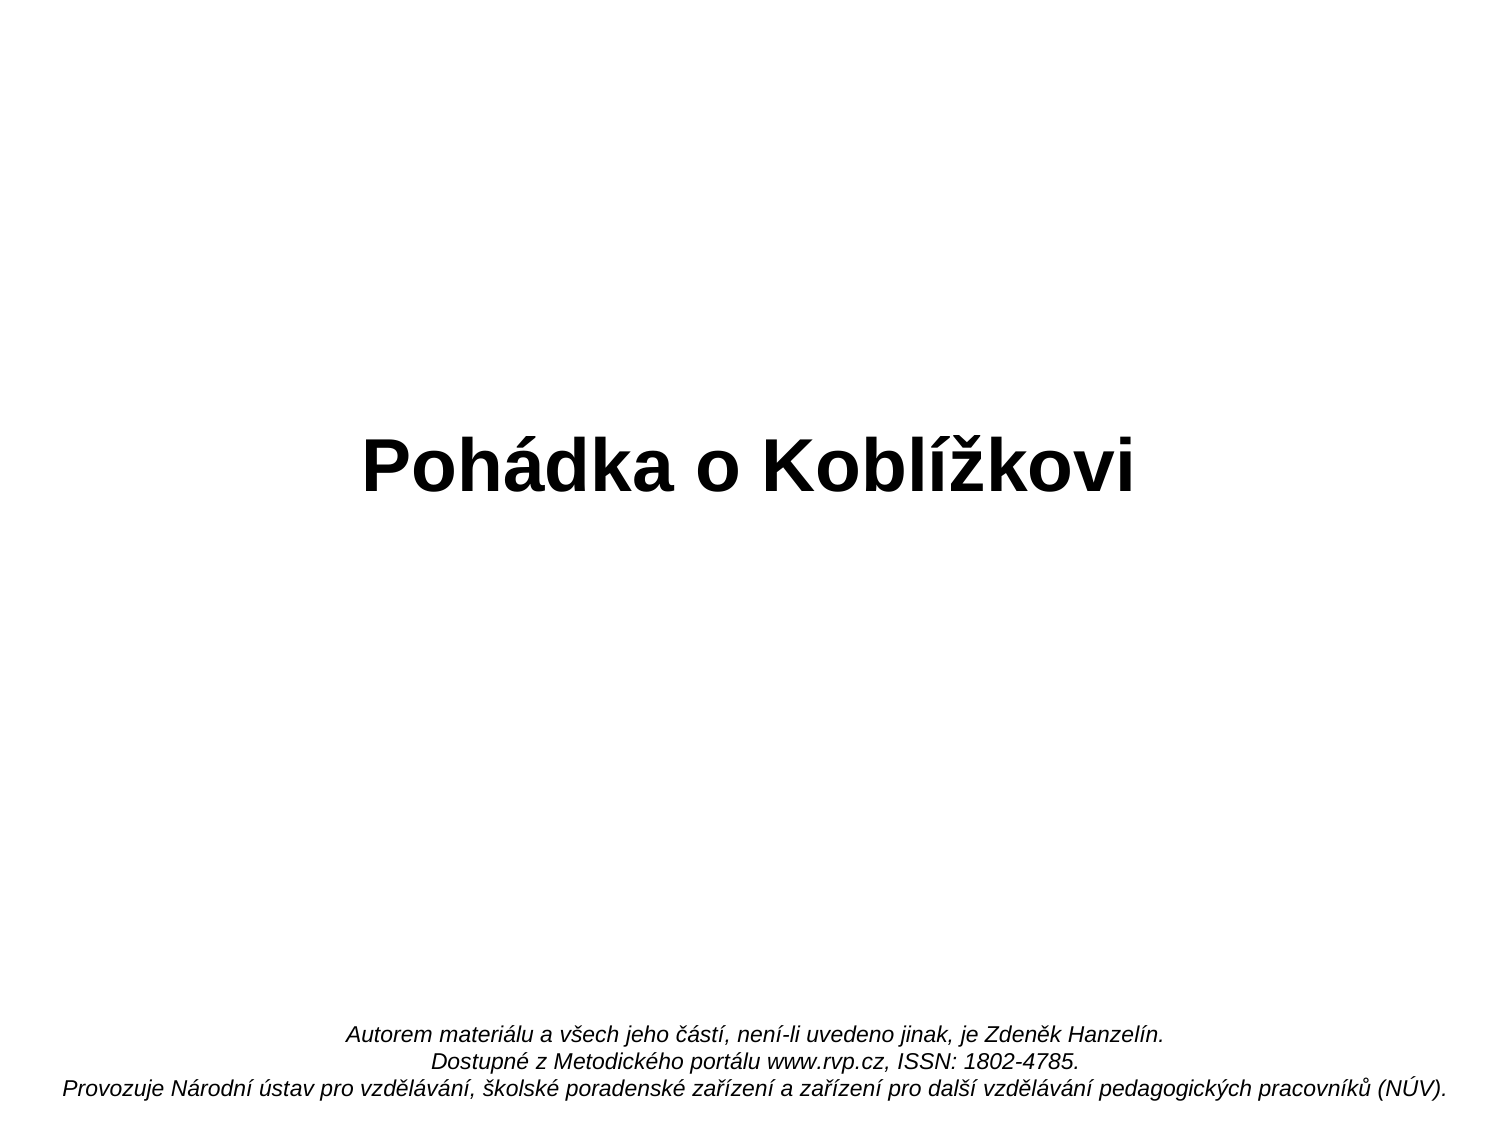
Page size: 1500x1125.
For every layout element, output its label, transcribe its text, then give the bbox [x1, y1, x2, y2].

text_box Autorem materiálu a všech jeho částí, není-li uvedeno jinak, je Zdeněk Hanzelín. Dostupné z Metodického portálu www.rvp.cz, ISSN: 1802-4785. Provozuje Národní ústav pro vzdělávání, školské poradenské zařízení a zařízení pro další vzdělávání pedagogických pracovníků (NÚV). [5, 1011, 1500, 1110]
text_box Pohádka o Koblížkovi [347, 408, 1152, 515]
